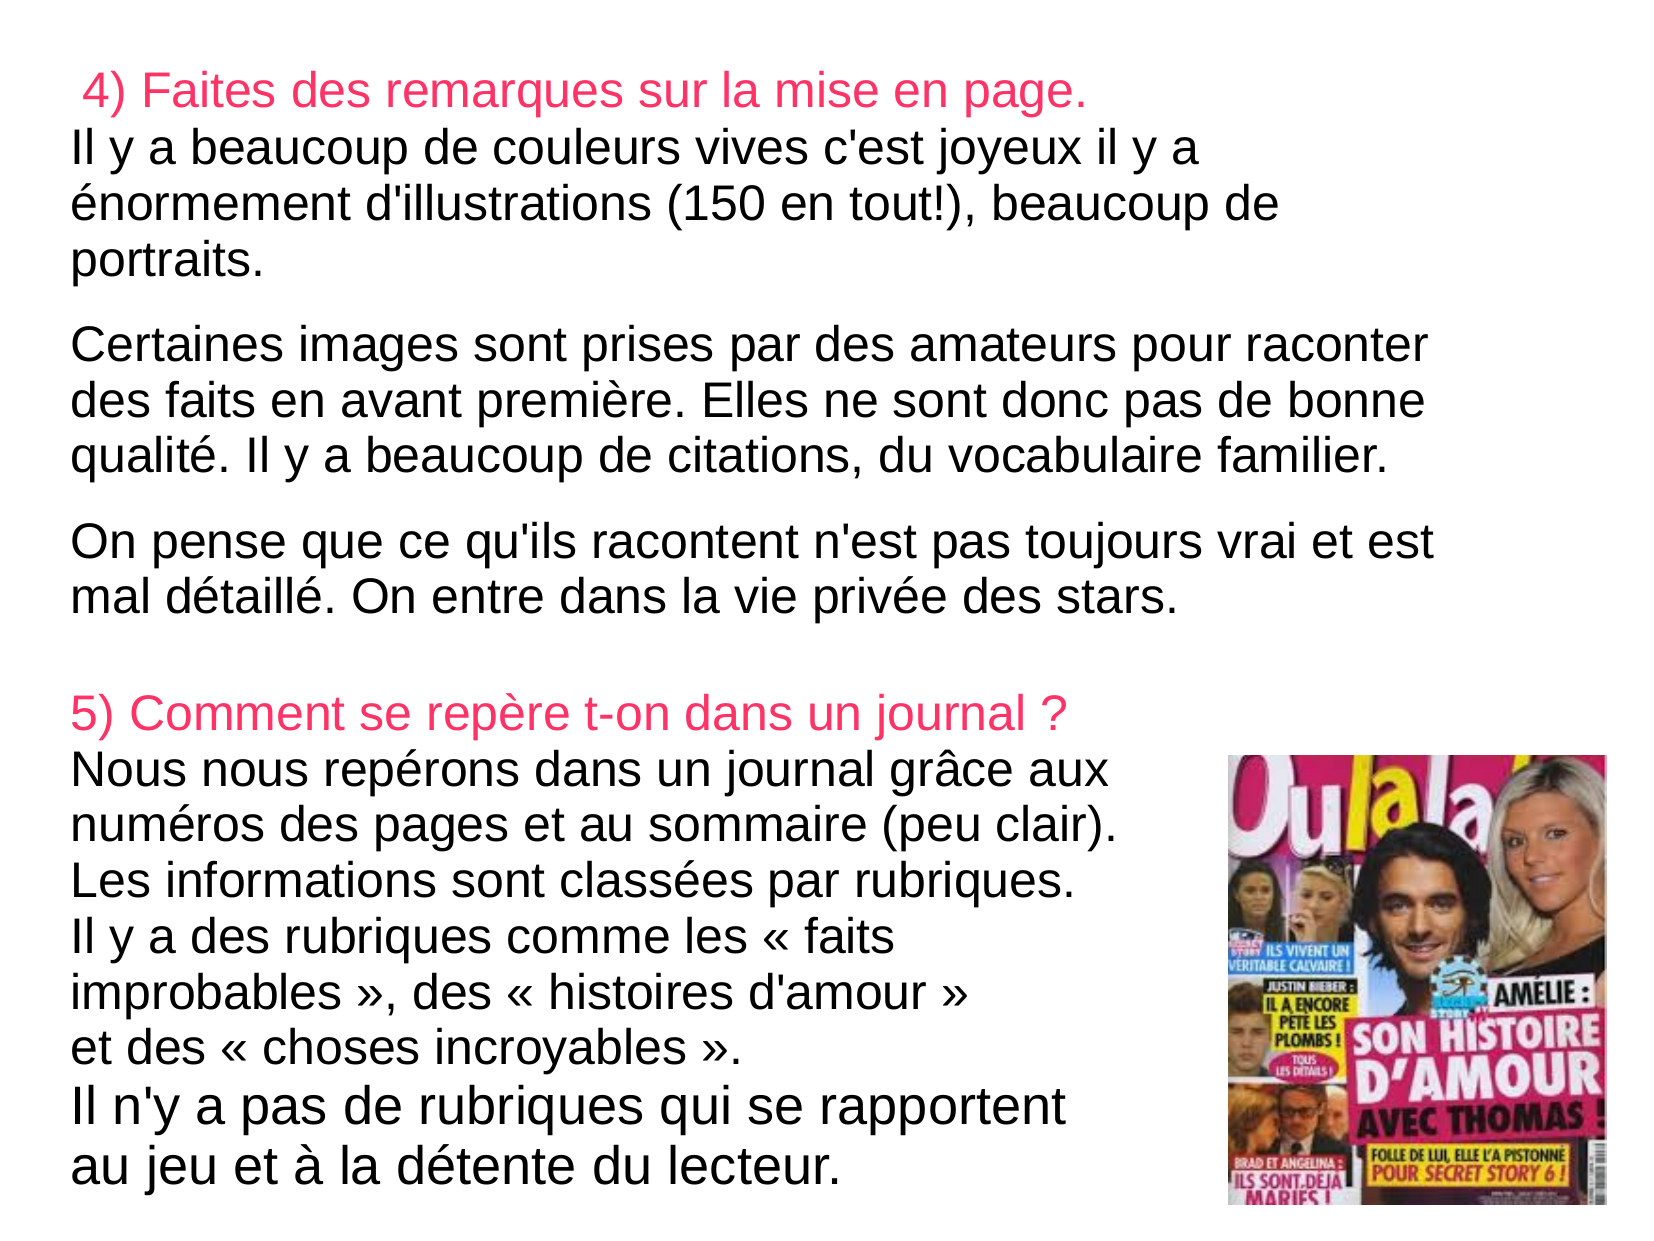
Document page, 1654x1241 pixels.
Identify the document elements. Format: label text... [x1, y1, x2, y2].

title 5) Comment se repère t-on dans un journal ? Nous nous repérons dans un journal grâce aux numéros des pages et au sommaire (peu clair). Les informations sont classées par rubriques. Il y a des rubriques comme les « faits improbables », des « histoires d'amour » et des « choses incroyables ». Il n'y a pas de rubriques qui se rapportent au jeu et à la détente du lecteur. [70, 685, 1559, 1241]
list Il y a beaucoup de couleurs vives c'est joyeux il y a énormement d'illustrations (150 en tout!), beaucoup de portraits. Certaines images sont prises par des amateurs pour raconter des faits en avant première. Elles ne sont donc pas de bonne qualité. Il y a beaucoup de citations, du vocabulaire familier. On pense que ce qu'ils racontent n'est pas toujours vrai et est mal détaillé. On entre dans la vie privée des stars. [0, 119, 1489, 839]
title 4) Faites des remarques sur la mise en page. [82, 25, 1571, 154]
picture [1559, 755, 1607, 1205]
